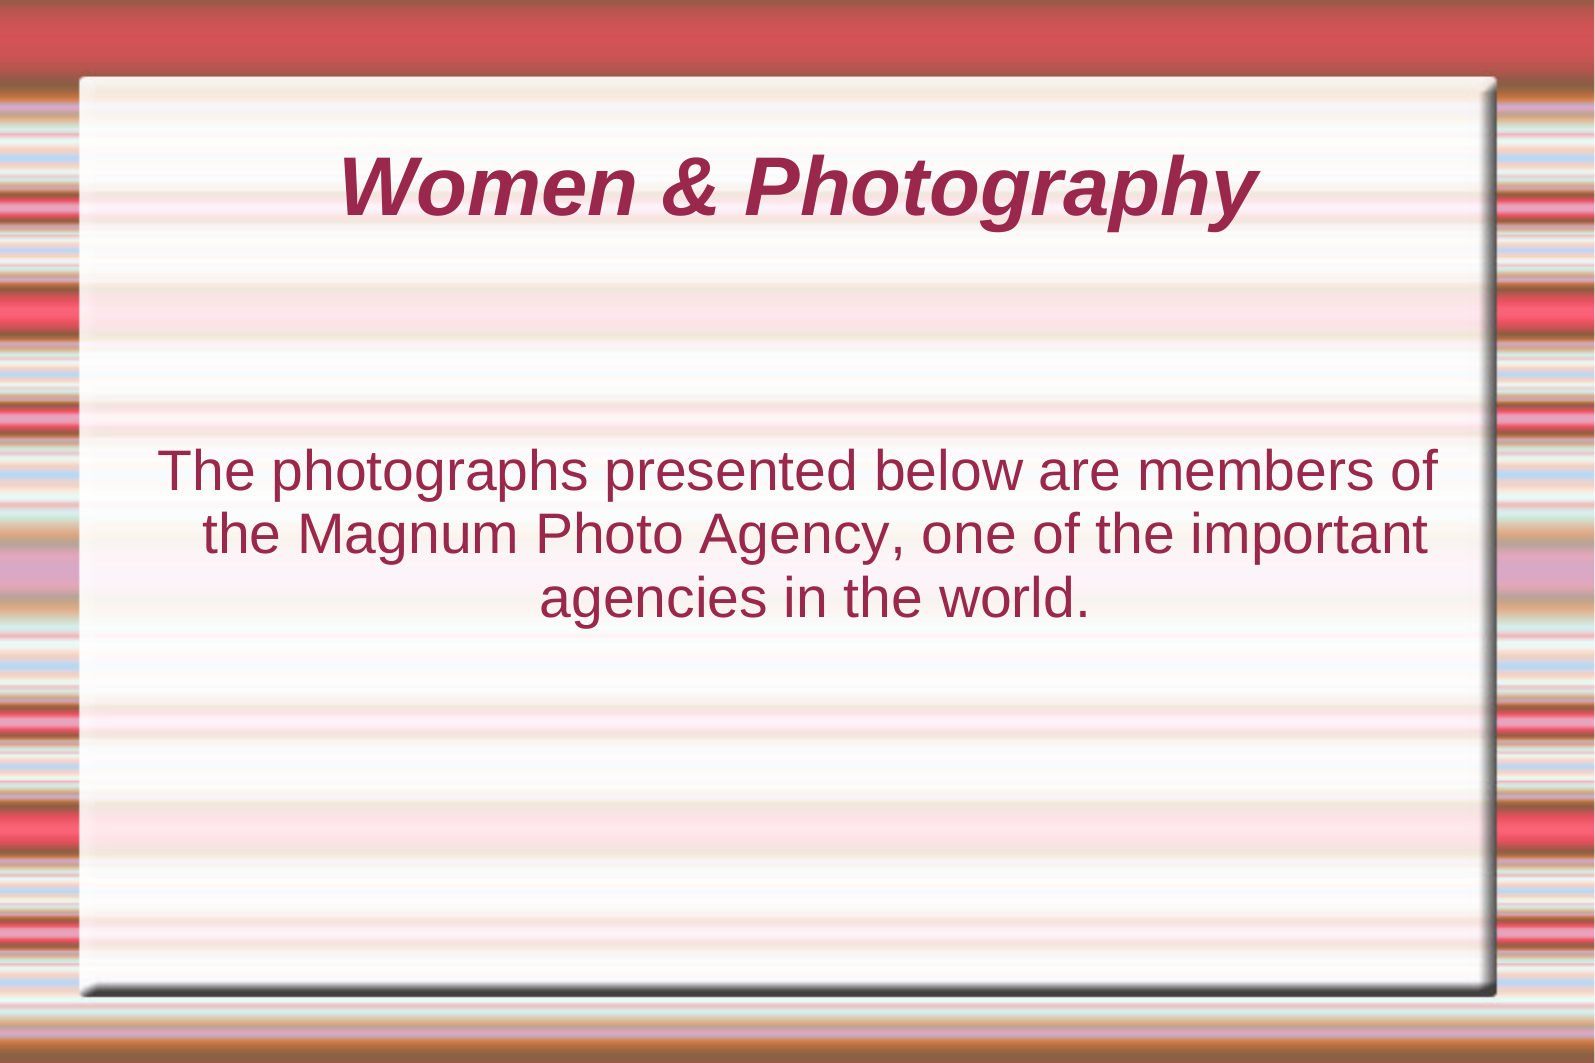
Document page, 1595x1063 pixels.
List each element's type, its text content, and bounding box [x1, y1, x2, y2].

subtitle The photographs presented below are members of the Magnum Photo Agency, one of the important agencies in the world. [117, 98, 1479, 971]
picture [0, 0, 1595, 1063]
